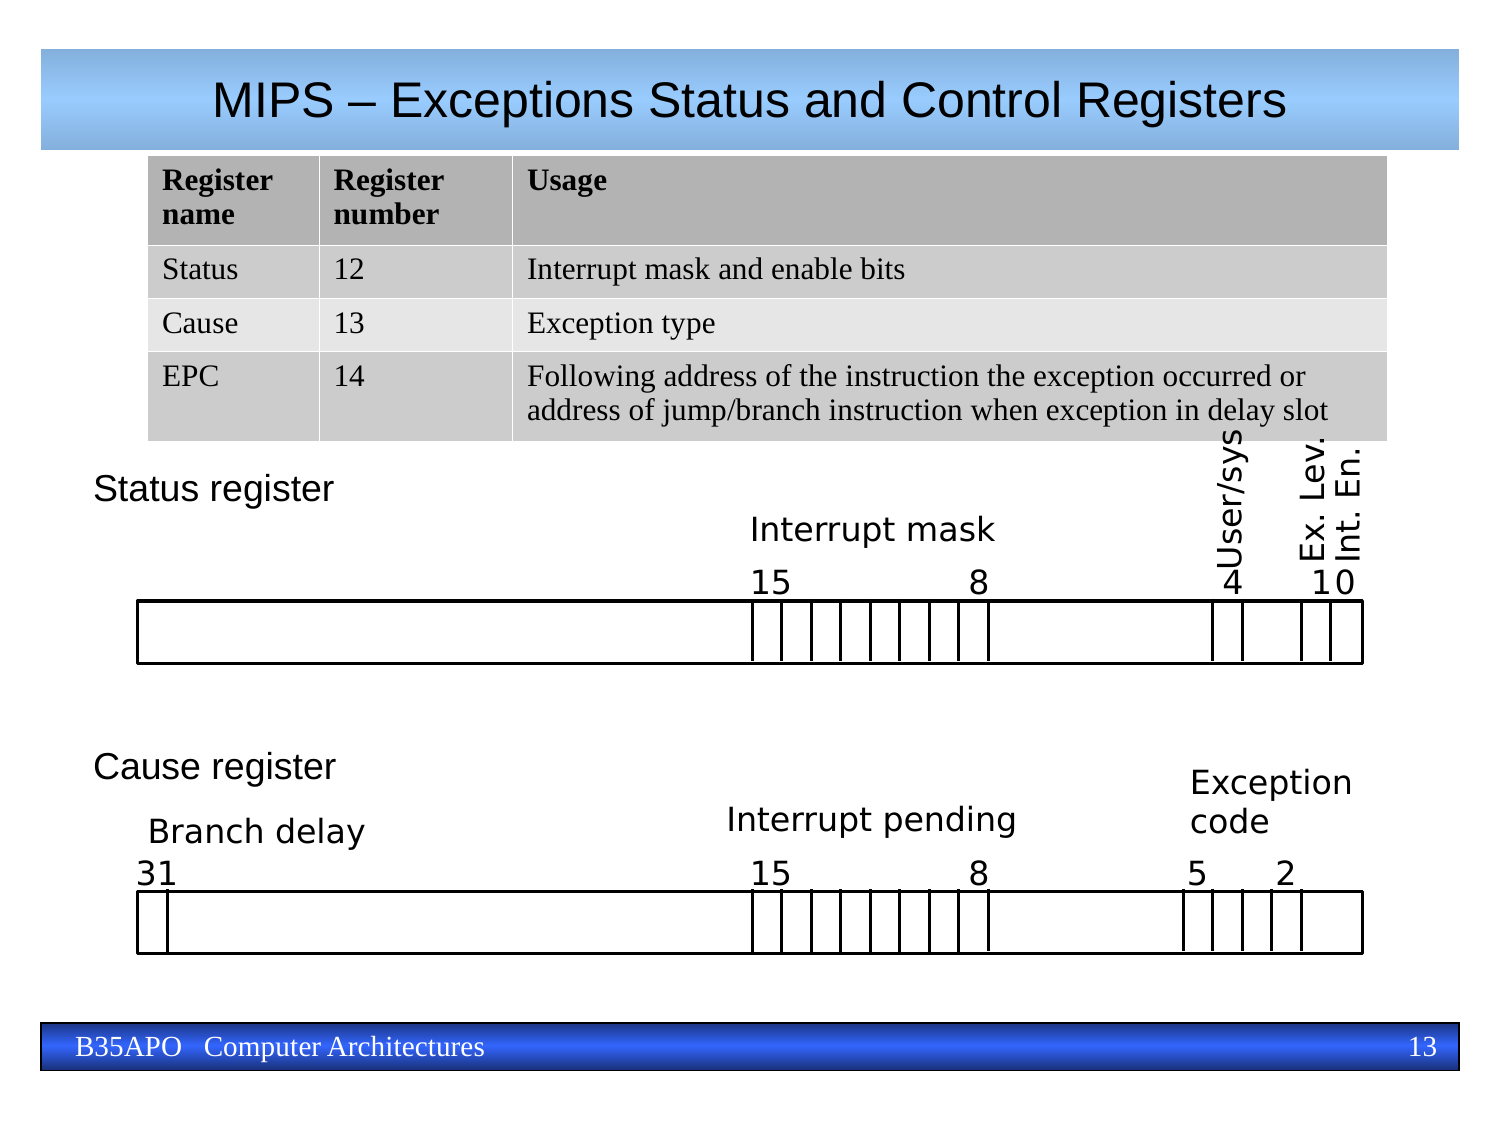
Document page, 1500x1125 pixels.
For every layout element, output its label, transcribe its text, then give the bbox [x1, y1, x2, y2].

text_box Interrupt mask [735, 503, 1011, 557]
table_cell Interrupt mask and enable bits [513, 246, 1387, 298]
table_cell Following address of the instruction the exception occurred or address of jump/branch instruction when exception in delay slot [513, 352, 1387, 441]
text_box 15 [735, 848, 808, 901]
text_box 31 [120, 846, 194, 901]
text_box User/sys [1203, 413, 1257, 585]
table_cell Exception type [513, 299, 1387, 351]
text_box Int. En. [1340, 431, 1375, 579]
table_cell 14 [320, 352, 512, 441]
text_box Interrupt pending [711, 793, 1033, 848]
title MIPS – Exceptions Status and Control Registers [41, 49, 1459, 150]
text_box 1 [1296, 579, 1348, 610]
text_box Branch delay [132, 805, 382, 859]
text_box Cause register [78, 738, 352, 796]
text_box 8 [953, 848, 1005, 901]
table_header Register number [320, 156, 512, 245]
text_box Status register [78, 460, 350, 517]
text_box Exception code [1174, 756, 1375, 849]
text_box 0 [1348, 579, 1371, 610]
text_box Ex. Lev. [1285, 421, 1340, 579]
text_box 5 [1172, 846, 1224, 901]
table_header Usage [513, 156, 1387, 245]
table_cell EPC [148, 352, 319, 441]
table_cell Status [148, 246, 319, 298]
text_box 15 [735, 557, 808, 611]
text_box 4 [1207, 556, 1259, 610]
text_box 8 [953, 557, 1005, 610]
table_header Register name [148, 156, 319, 245]
table_cell Cause [148, 299, 319, 351]
table_cell 13 [320, 299, 512, 351]
table_cell 12 [320, 246, 512, 298]
text_box 2 [1260, 849, 1312, 901]
